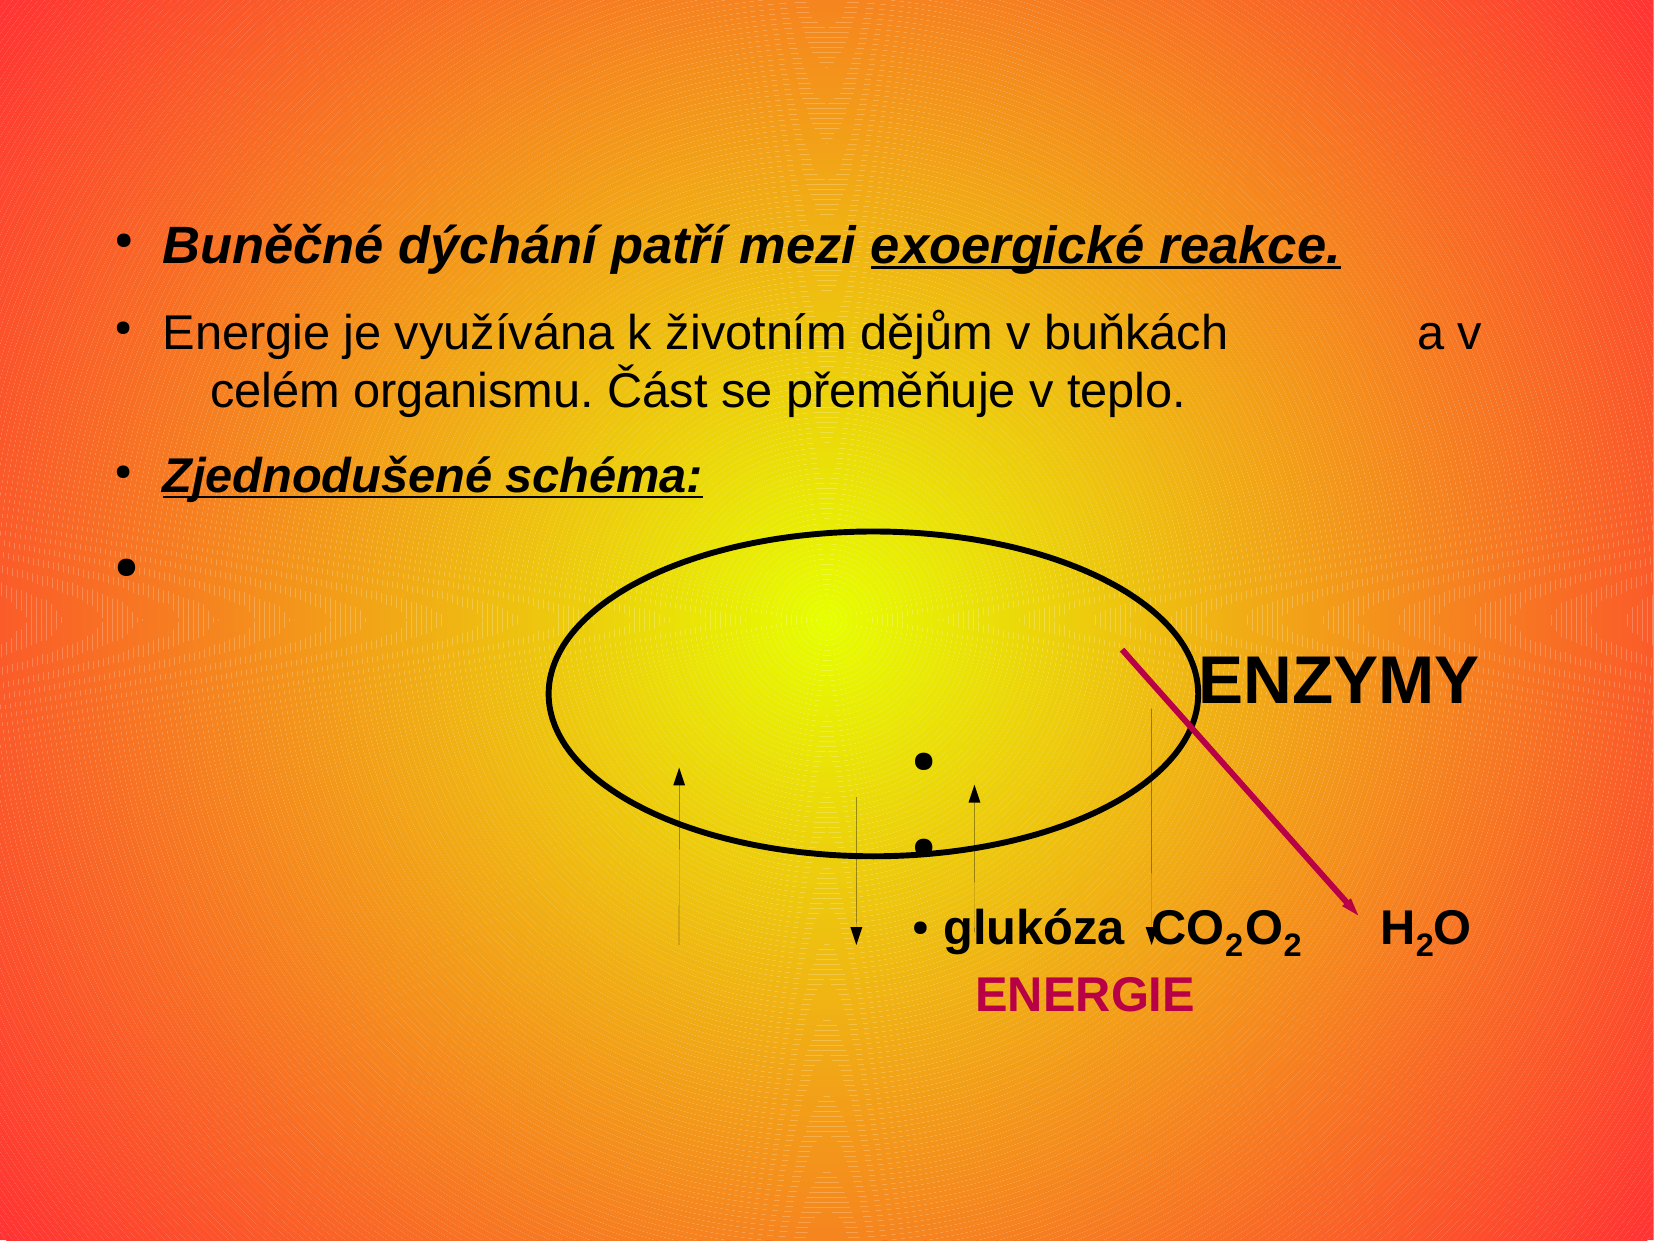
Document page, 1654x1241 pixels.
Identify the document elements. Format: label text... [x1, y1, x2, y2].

list Buněčné dýchání patří mezi exoergické reakce. Energie je využívána k životním dějům v buňkách a v celém organismu. Část se přeměňuje v teplo. Zjednodušené schéma: ENZYMY glukóza CO2 O2 H2O ENERGIE [82, 210, 1571, 1030]
